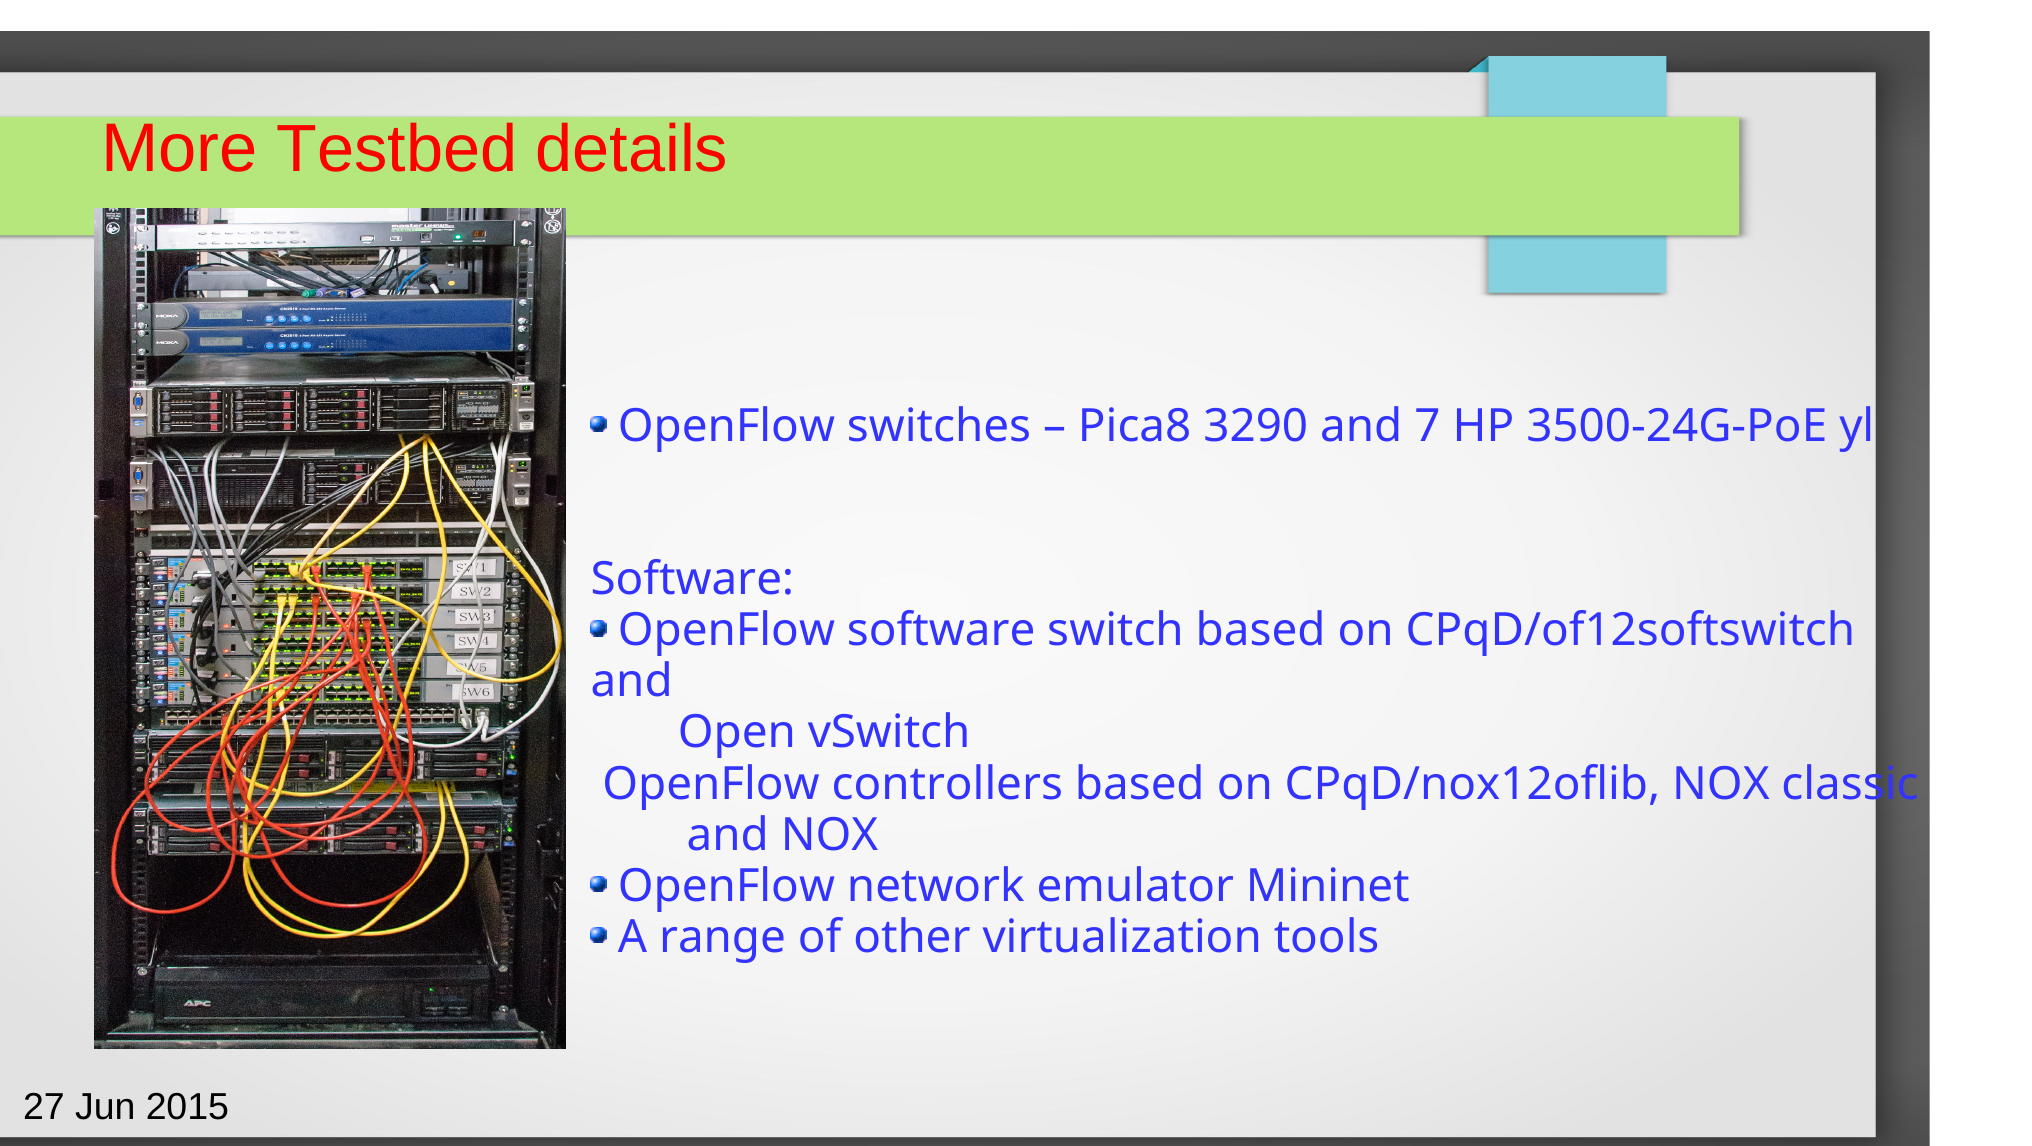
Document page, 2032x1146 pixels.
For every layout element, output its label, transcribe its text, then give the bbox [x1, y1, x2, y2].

subtitle OpenFlow switches – Pica8 3290 and 7 HP 3500-24G-PoE yl Software: OpenFlow software switch based on CPqD/of12softswitch and Open vSwitch OpenFlow controllers based on CPqD/nox12oflib, NOX classic and NOX OpenFlow network emulator Mininet A range of other virtualization tools [590, 311, 1945, 993]
title More Testbed details [101, 50, 1930, 247]
picture [0, 31, 1930, 1146]
